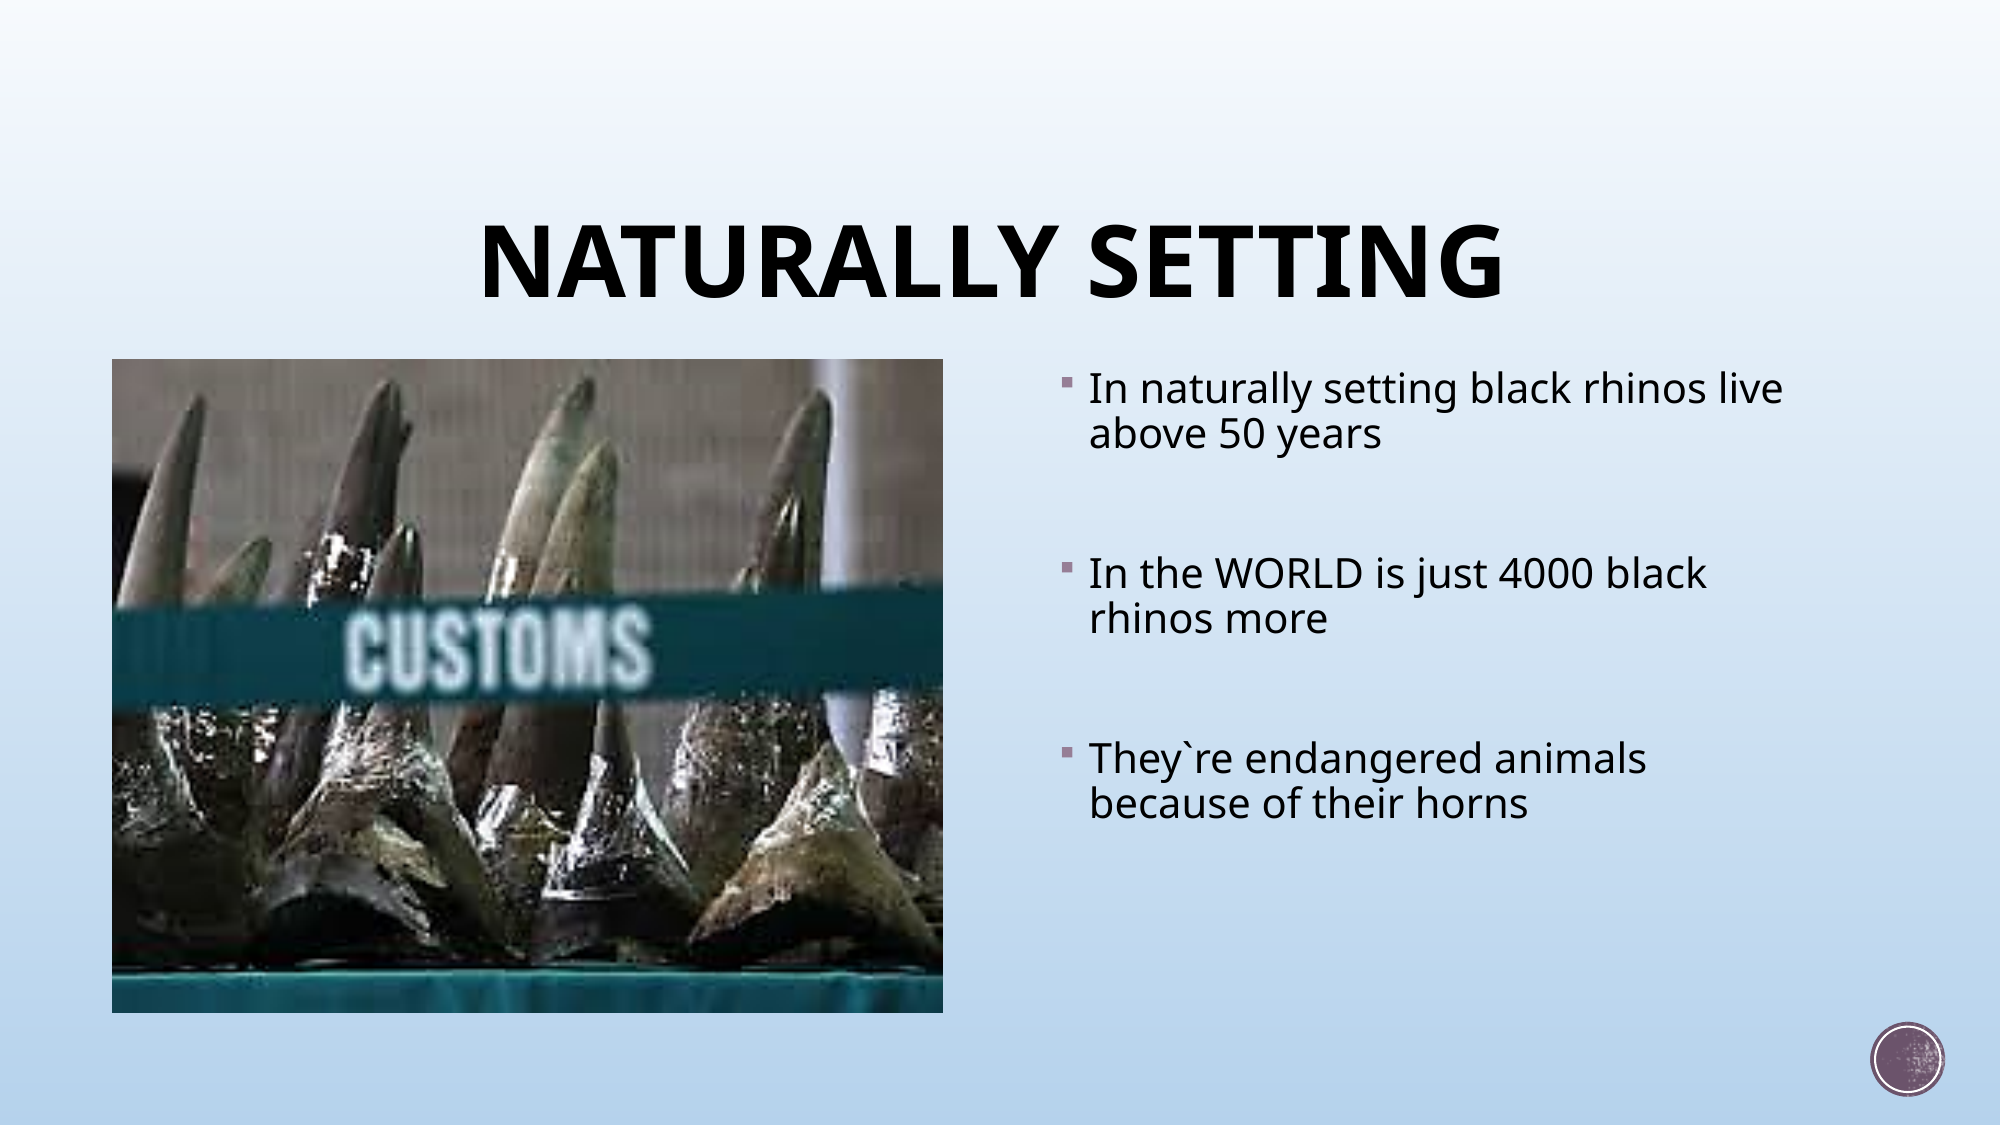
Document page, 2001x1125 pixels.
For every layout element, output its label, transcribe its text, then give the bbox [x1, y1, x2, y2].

list In naturally setting black rhinos live above 50 years In the WORLD is just 4000 black rhinos more They`re endangered animals because of their horns [1044, 359, 1824, 1013]
picture [1870, 1021, 1946, 1097]
title NATURALLY SETTING [175, 79, 1826, 344]
picture [112, 359, 943, 1013]
